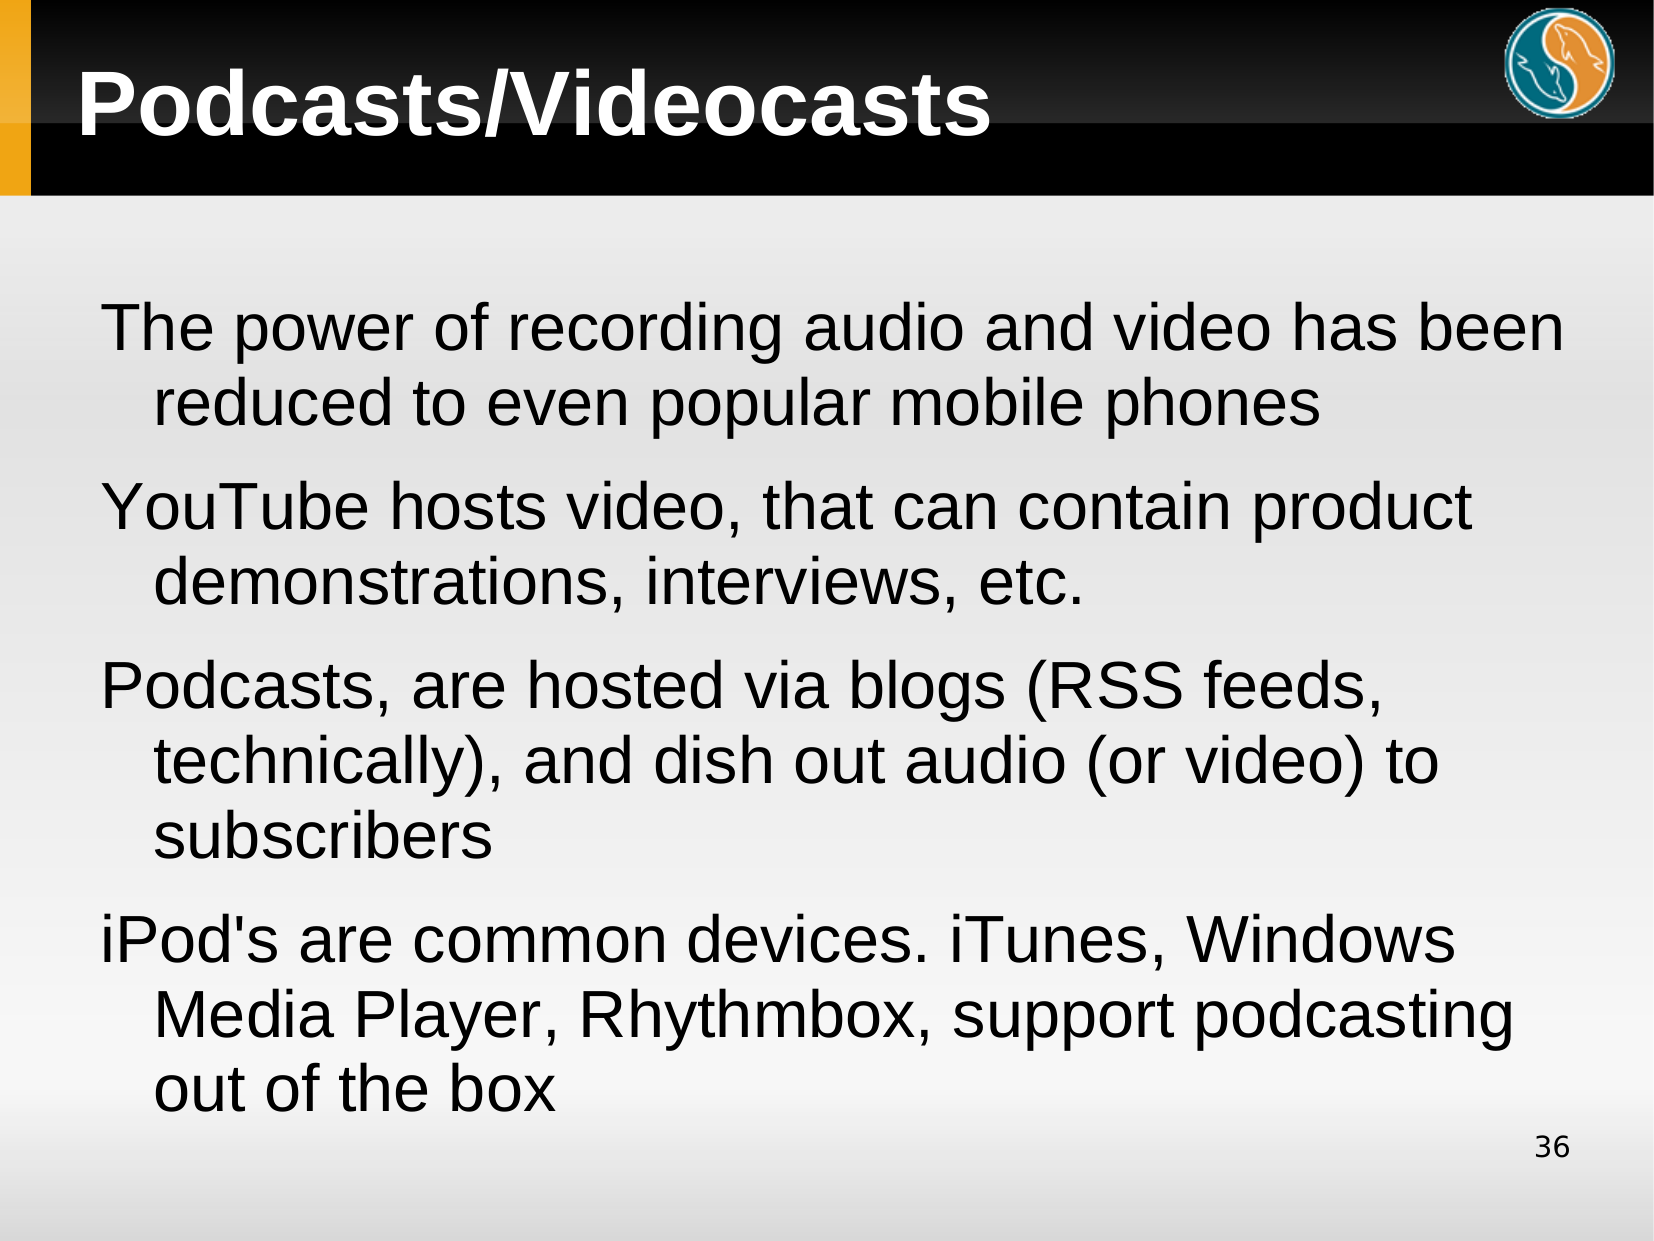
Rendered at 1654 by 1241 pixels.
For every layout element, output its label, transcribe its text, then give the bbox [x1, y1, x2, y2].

title Podcasts/Videocasts [76, 7, 1565, 200]
list The power of recording audio and video has been reduced to even popular mobile phones YouTube hosts video, that can contain product demonstrations, interviews, etc. Podcasts, are hosted via blogs (RSS feeds, technically), and dish out audio (or video) to subscribers iPod's are common devices. iTunes, Windows Media Player, Rhythmbox, support podcasting out of the box [82, 290, 1571, 1127]
picture [0, 0, 1654, 1241]
